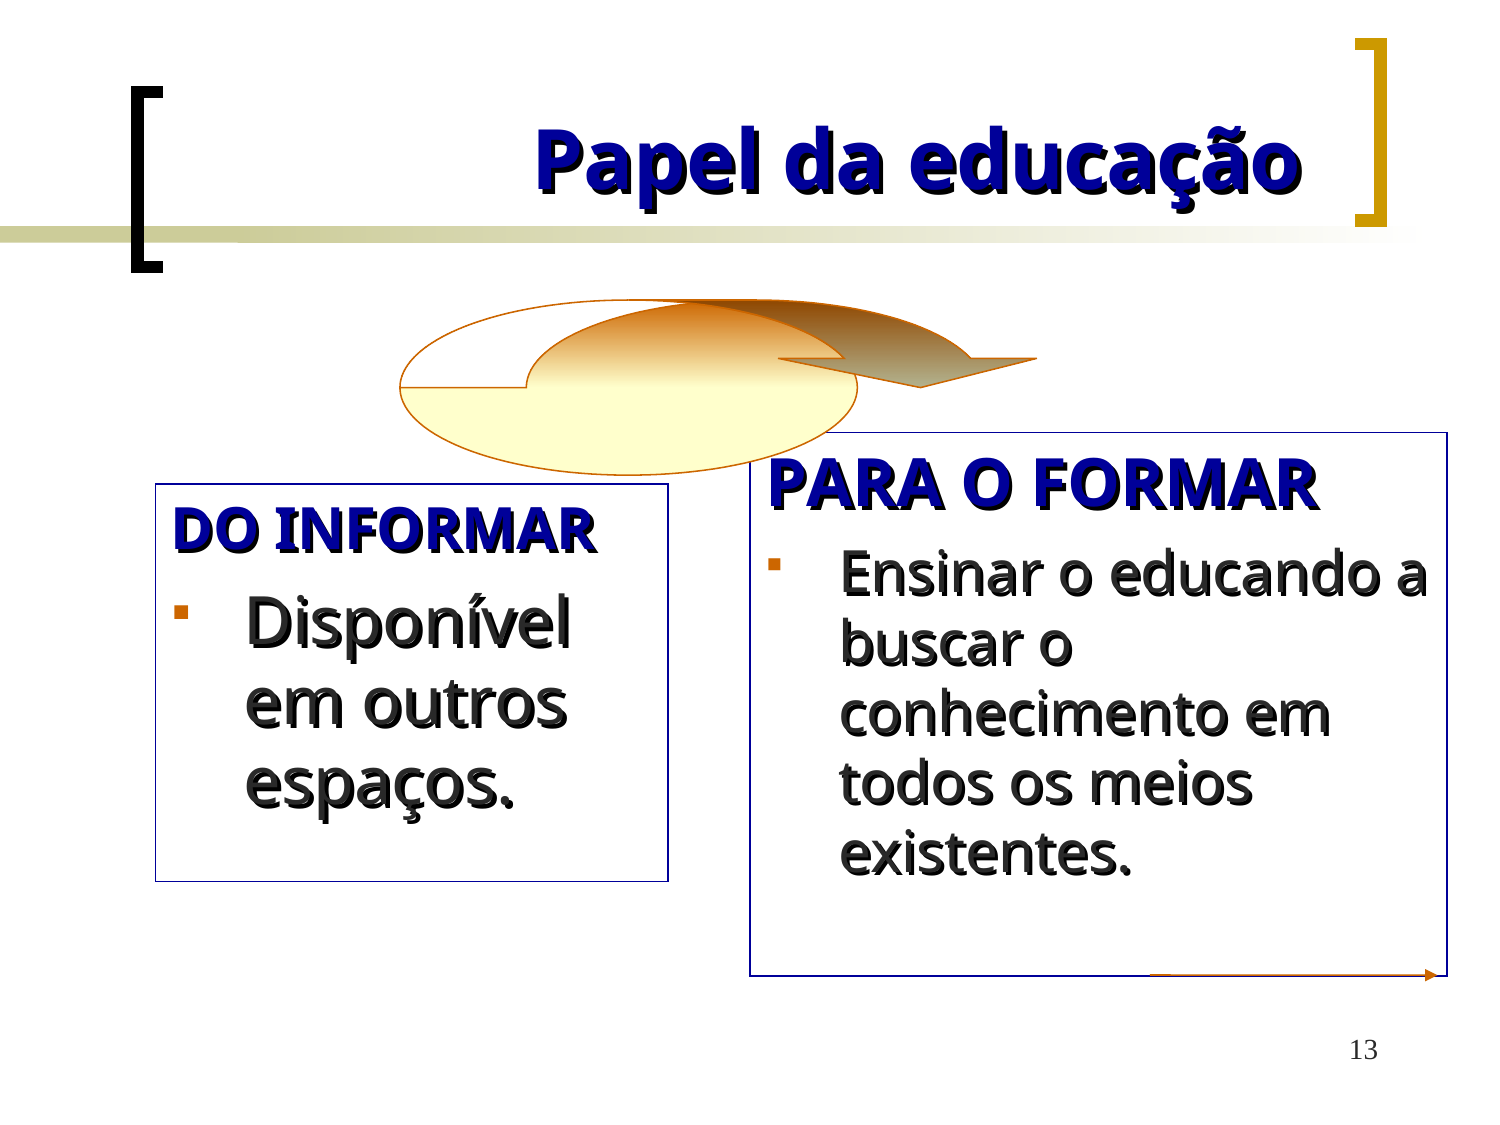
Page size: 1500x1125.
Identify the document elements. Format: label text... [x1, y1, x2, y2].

text_box <number> [1080, 1023, 1394, 1099]
text_box Papel da educação [99, 62, 1317, 250]
text_box DO INFORMAR Disponível em outros espaços. [155, 484, 669, 882]
text_box [399, 299, 1037, 476]
text_box PARA O FORMAR Ensinar o educando a buscar o conhecimento em todos os meios existentes. [750, 432, 1447, 977]
